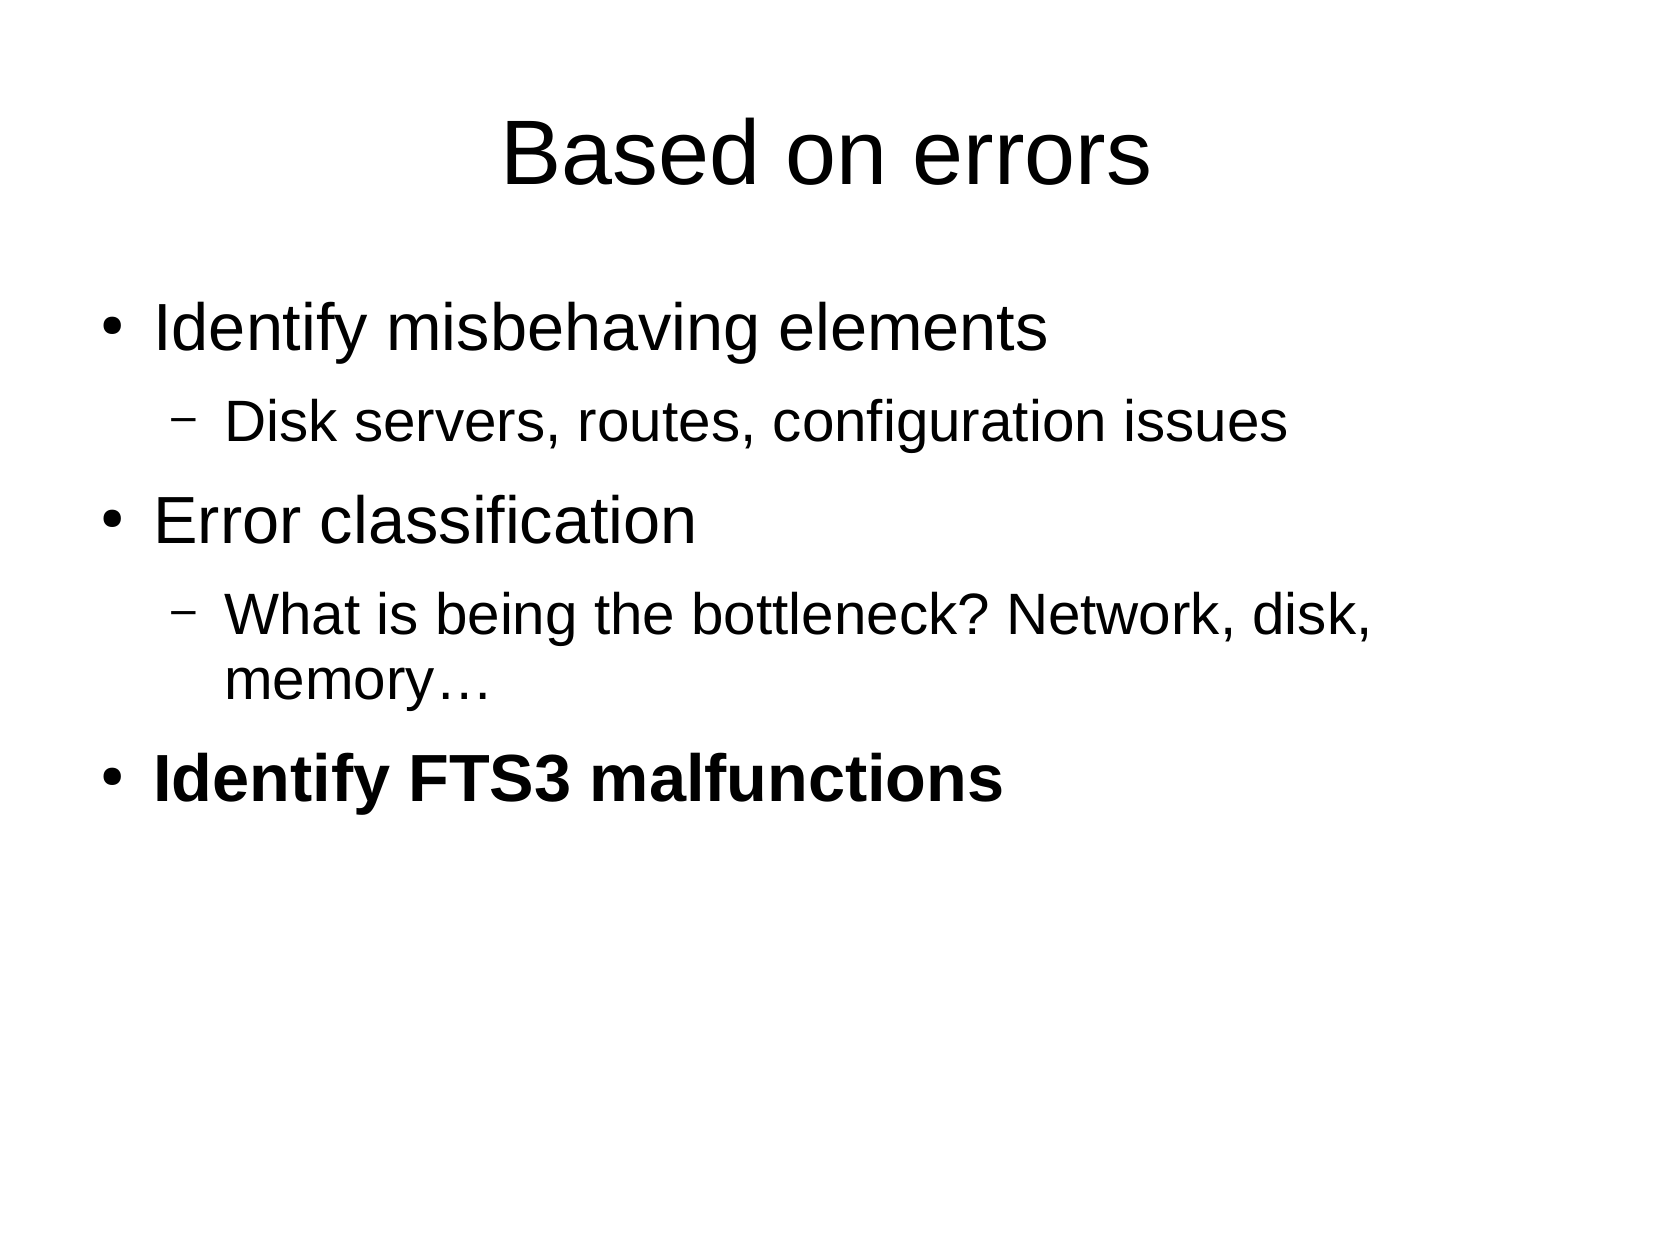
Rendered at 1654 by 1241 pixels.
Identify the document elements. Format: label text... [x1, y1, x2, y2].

list Identify misbehaving elements Disk servers, routes, configuration issues Error classification What is being the bottleneck? Network, disk, memory… Identify FTS3 malfunctions [82, 290, 1571, 1010]
title Based on errors [82, 49, 1571, 257]
